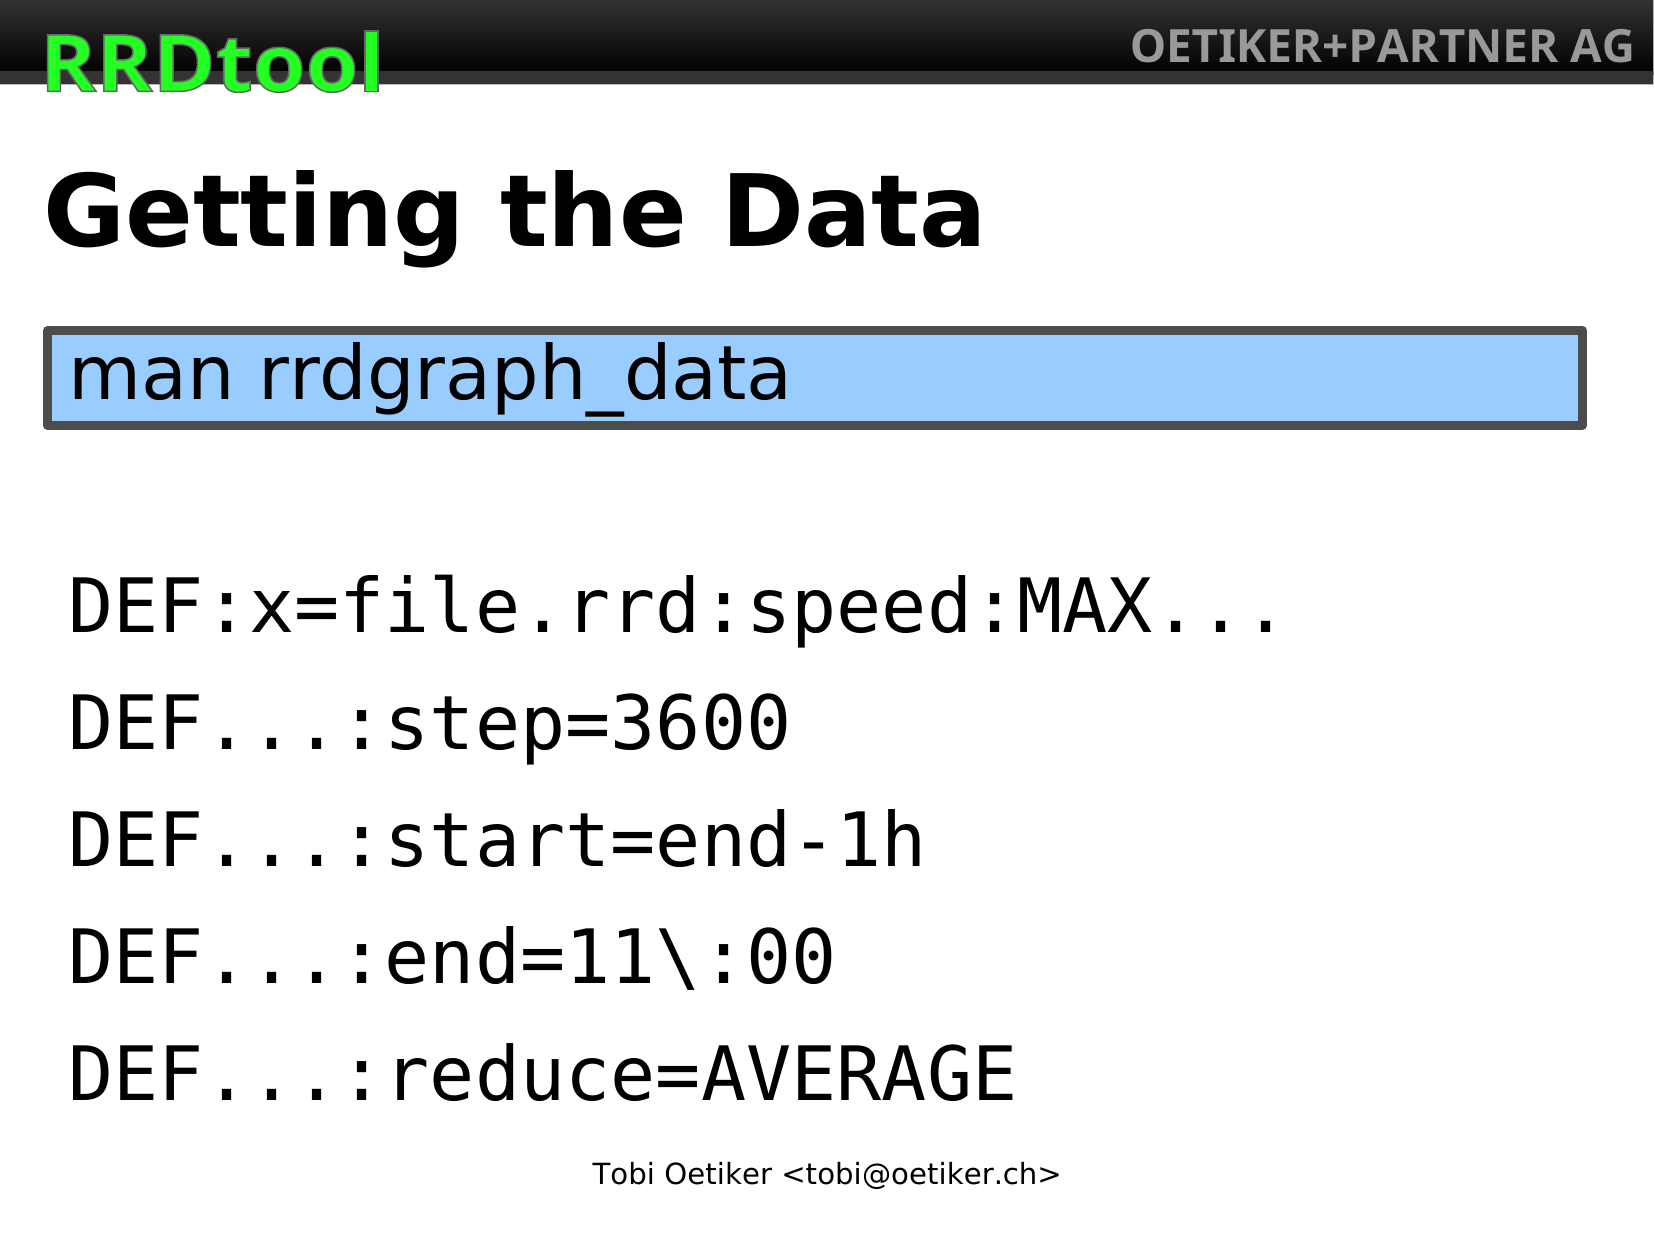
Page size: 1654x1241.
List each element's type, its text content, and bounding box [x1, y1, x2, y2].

title Getting the Data [43, 137, 1582, 287]
text_box [1571, 330, 1583, 426]
list man rrdgraph_data DEF:x=file.rrd:speed:MAX... DEF...:step=3600 DEF...:start=end-1h DEF...:end=11\:00 DEF...:reduce=AVERAGE [50, 329, 1571, 1118]
